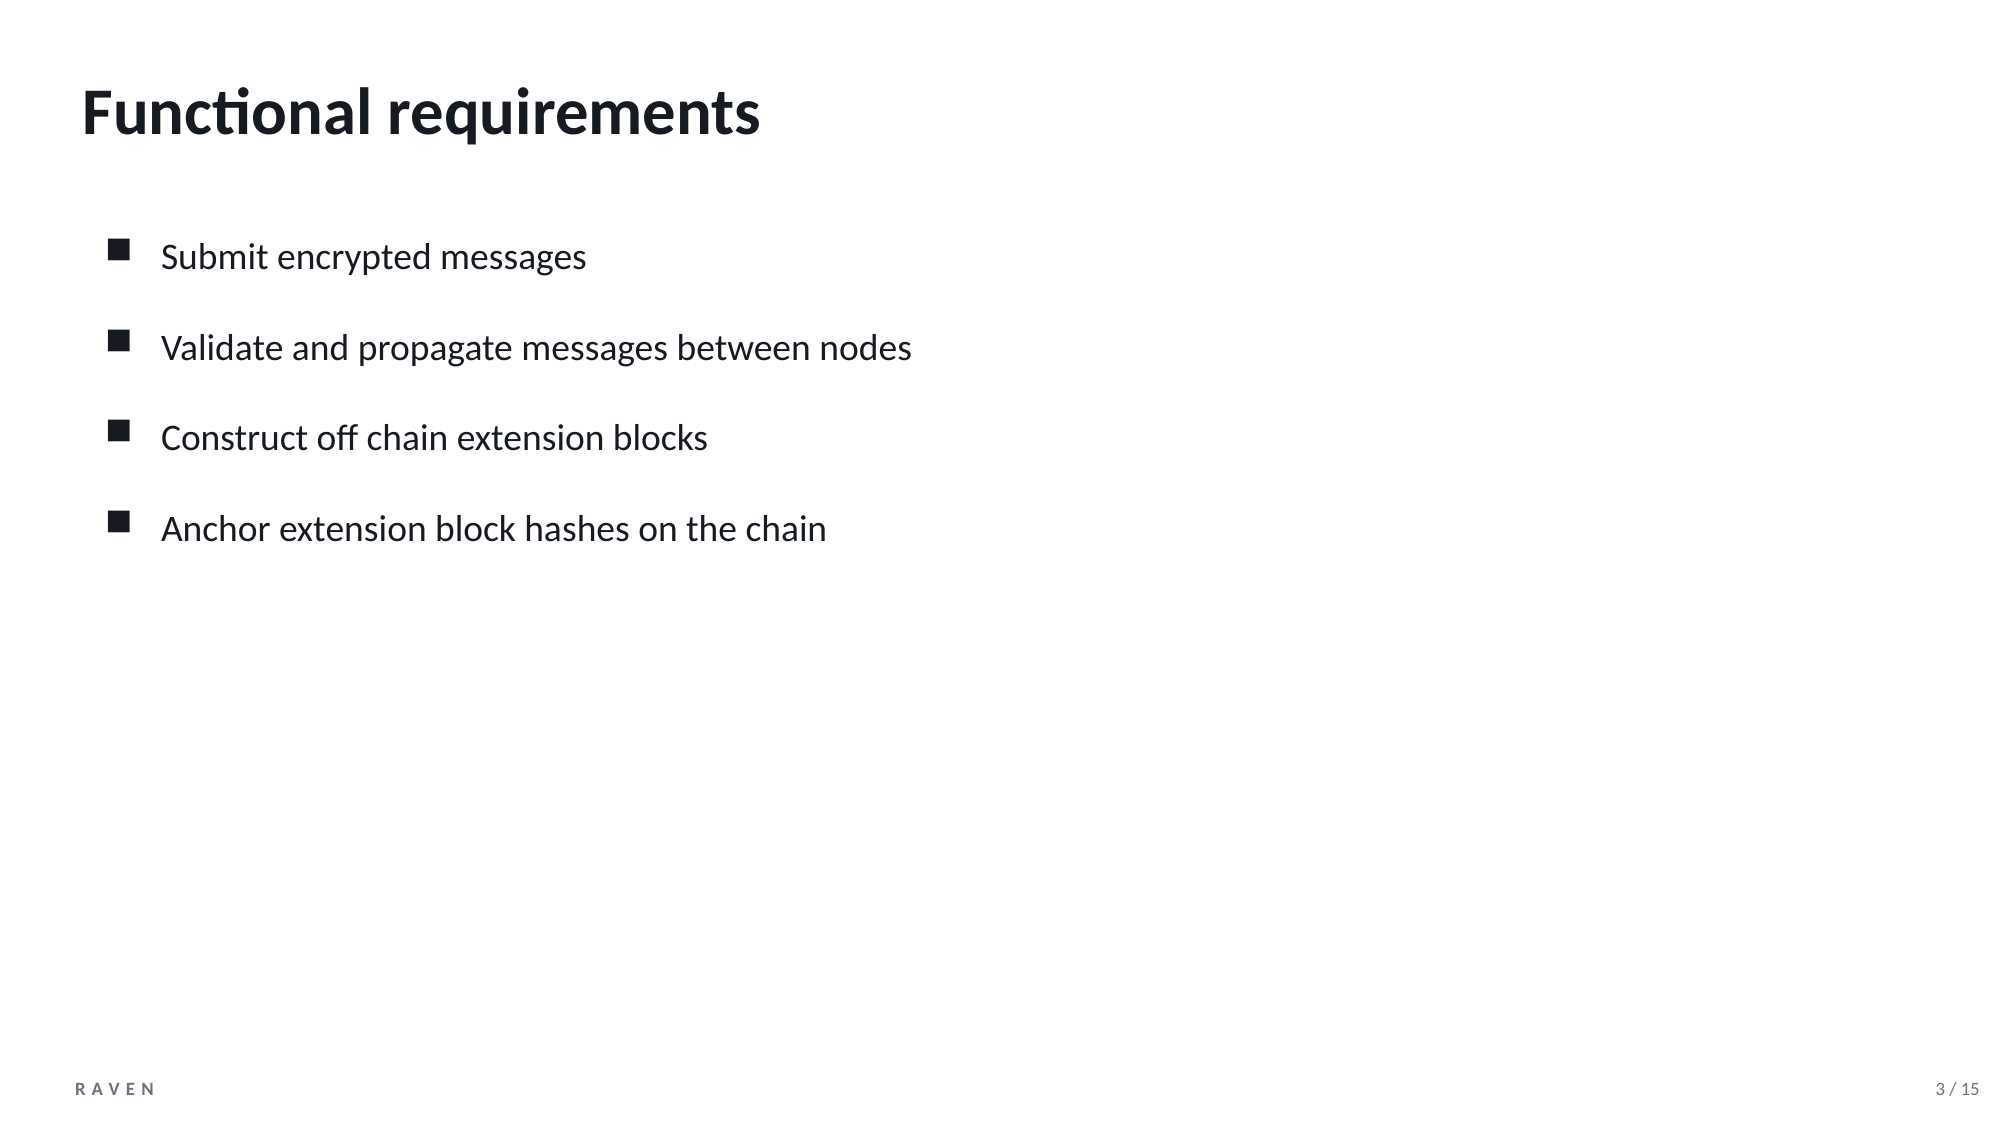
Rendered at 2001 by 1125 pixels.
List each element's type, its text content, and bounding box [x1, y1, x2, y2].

text_box 3 / 15 [1844, 1064, 1980, 1110]
text_box Functional requirements [82, 67, 1913, 173]
text_box RAVEN [74, 1064, 375, 1110]
text_box Submit encrypted messages Validate and propagate messages between nodes Construct off chain extension blocks Anchor extension block hashes on the chain [90, 224, 1538, 743]
